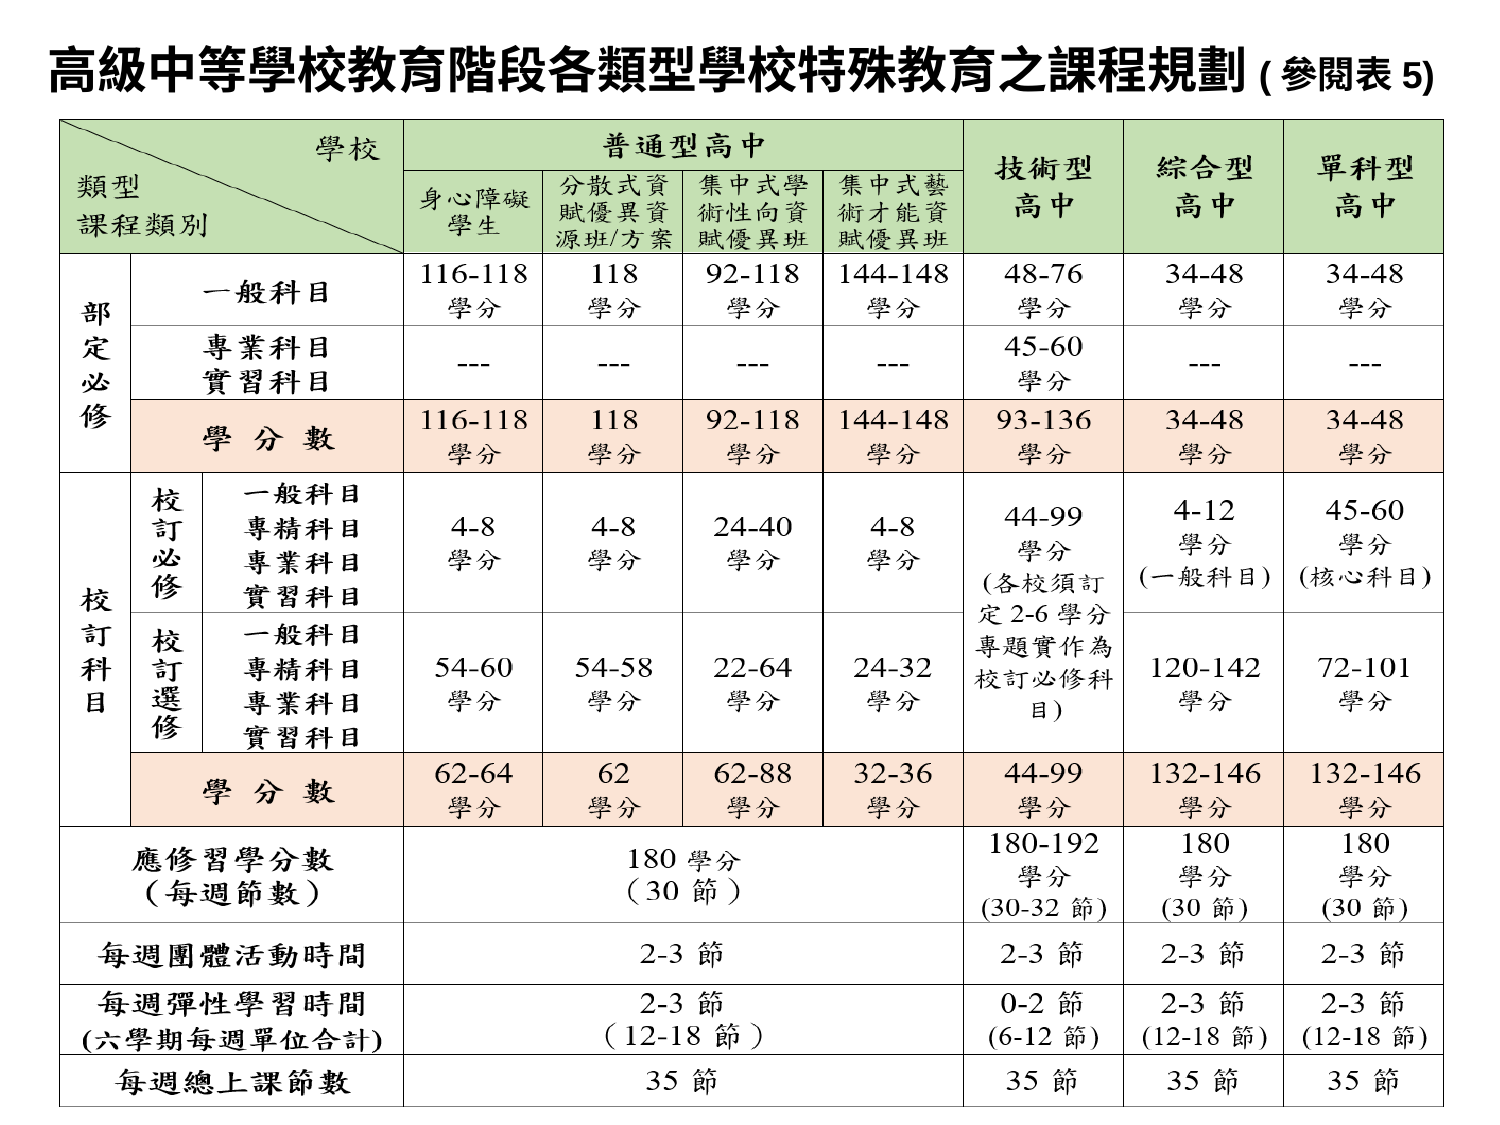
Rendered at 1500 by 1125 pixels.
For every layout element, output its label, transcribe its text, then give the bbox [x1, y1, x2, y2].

text_box 高級中等學校教育階段各類型學校特殊教育之課程規劃(參閱表5) [0, 30, 1500, 106]
picture [53, 112, 1471, 1123]
